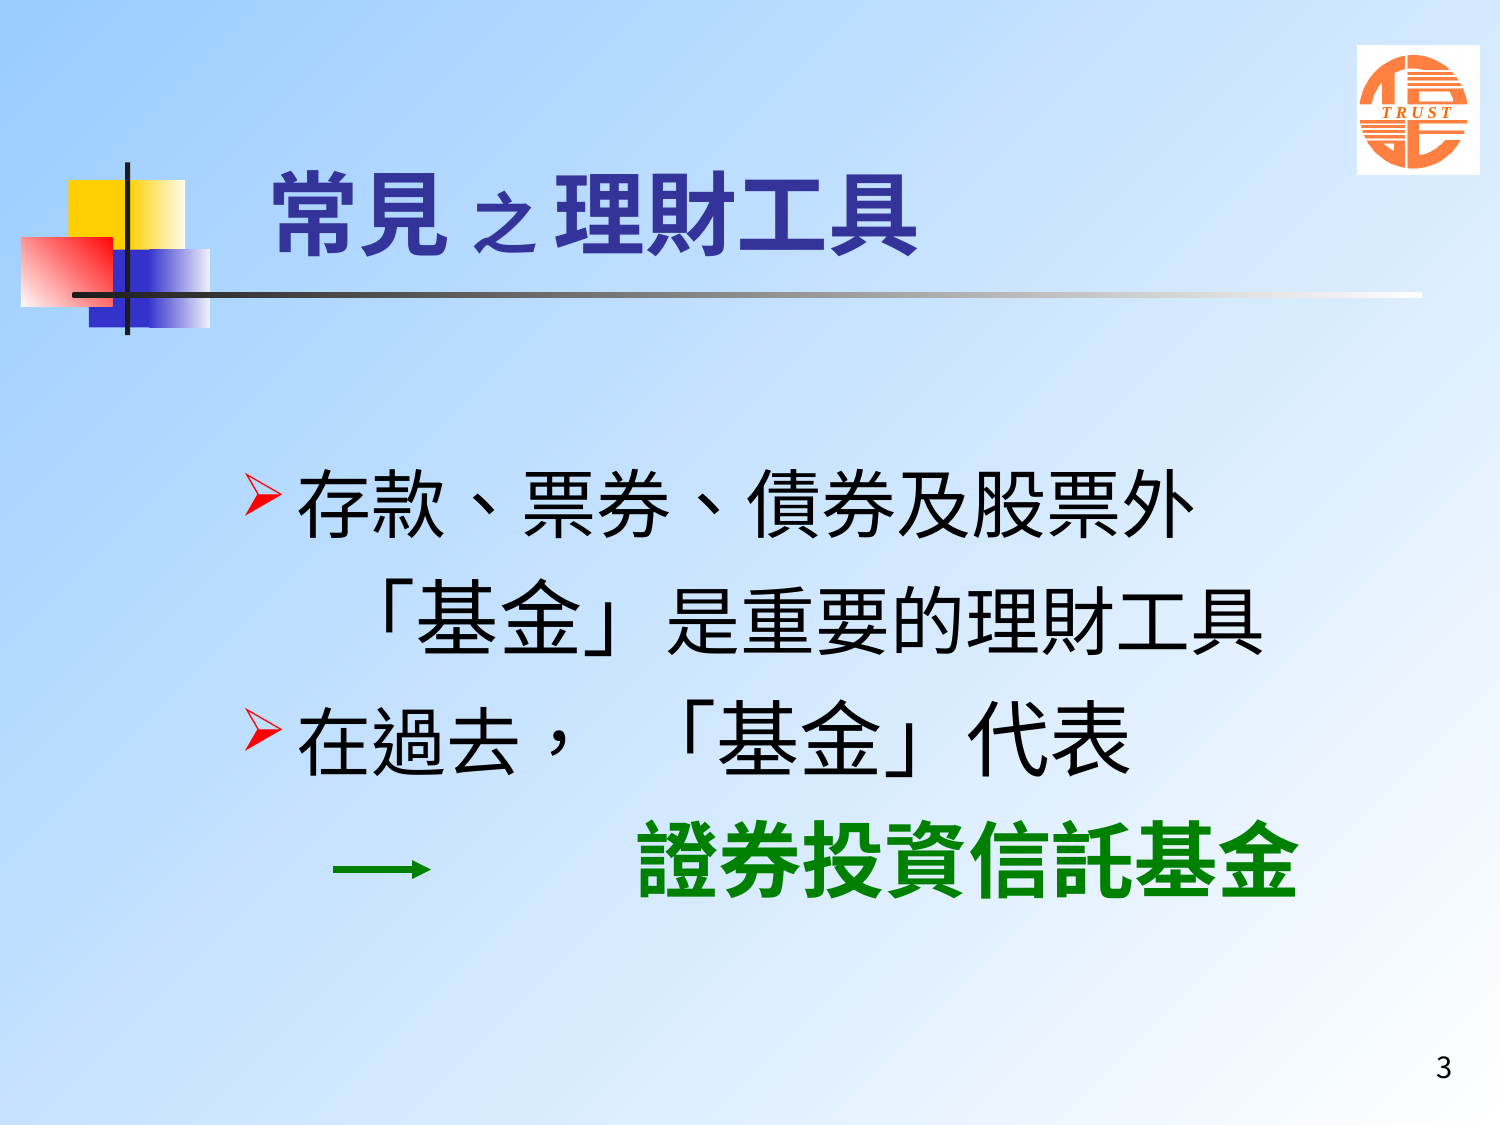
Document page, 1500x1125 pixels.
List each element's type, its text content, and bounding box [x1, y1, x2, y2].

text_box T R U S T [1362, 96, 1470, 127]
chart [1357, 45, 1480, 175]
list 存款、票券、債券及股票外 「基金」是重要的理財工具 在過去， 「基金」代表 證券投資信託基金 [225, 450, 1500, 1125]
title 常見 之 理財工具 [188, 35, 1468, 276]
